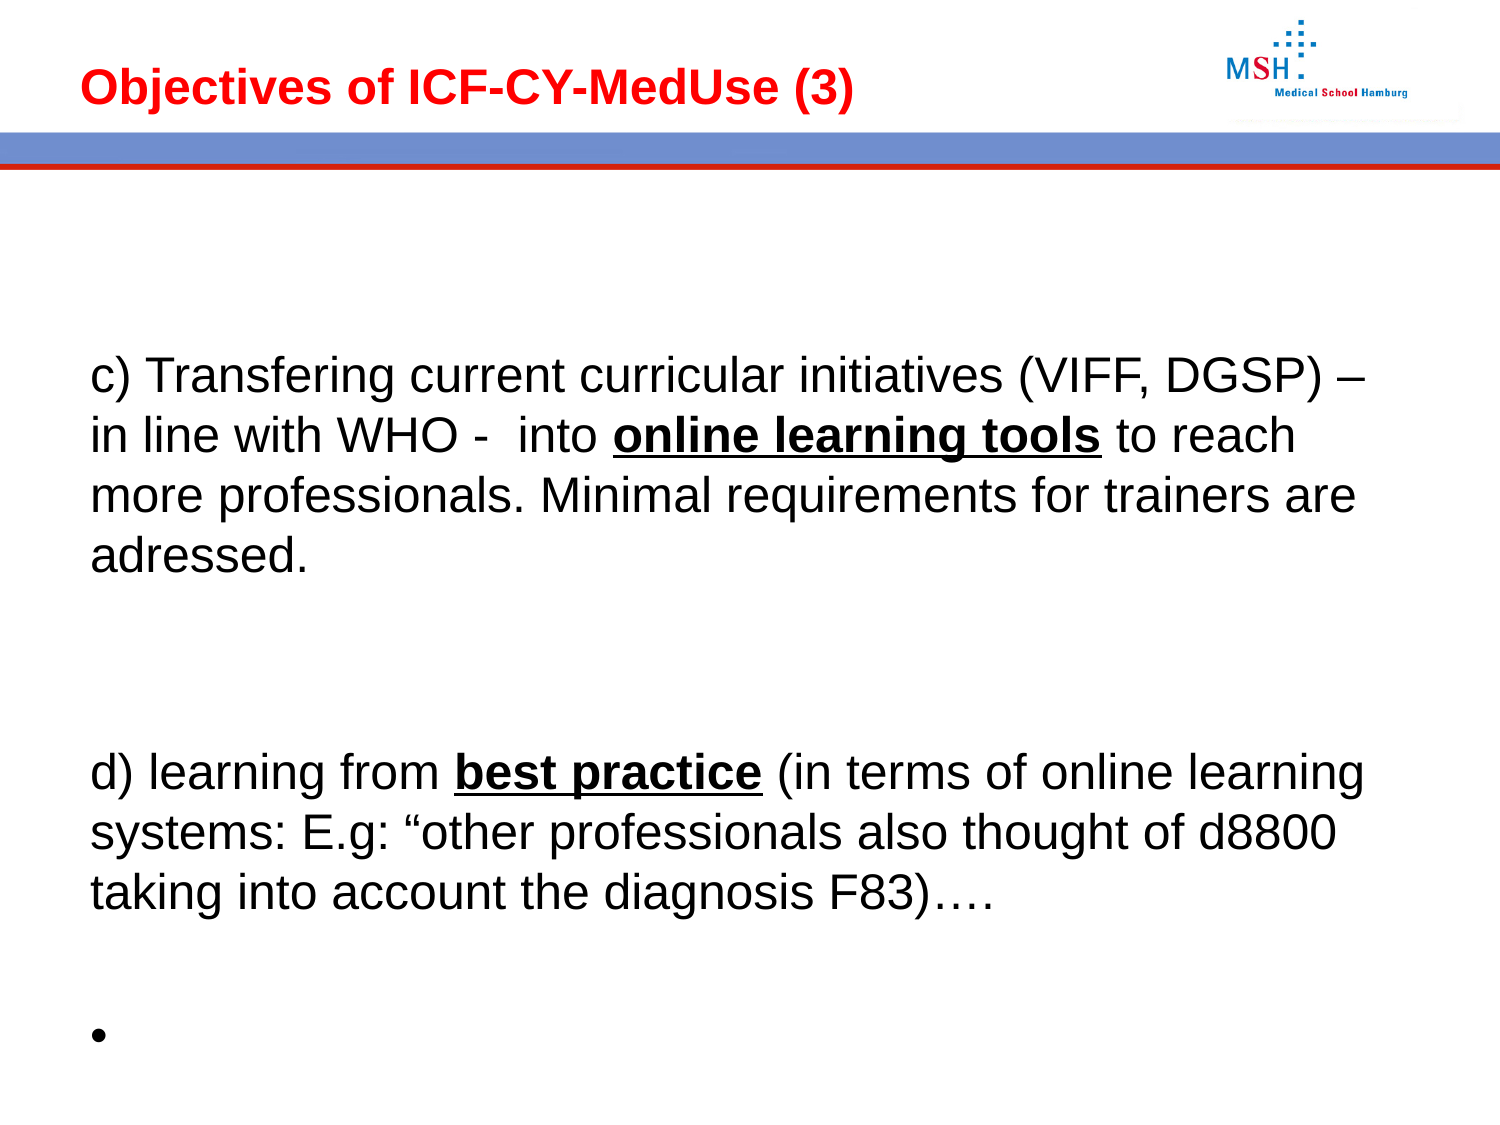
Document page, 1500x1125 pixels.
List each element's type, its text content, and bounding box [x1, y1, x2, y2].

list c) Transfering current curricular initiatives (VIFF, DGSP) – in line with WHO - into online learning tools to reach more professionals. Minimal requirements for trainers are adressed. d) learning from best practice (in terms of online learning systems: E.g: “other professionals also thought of d8800 taking into account the diagnosis F83)…. [75, 262, 1426, 1005]
title Objectives of ICF-CY-MedUse (3) [64, 42, 1186, 127]
